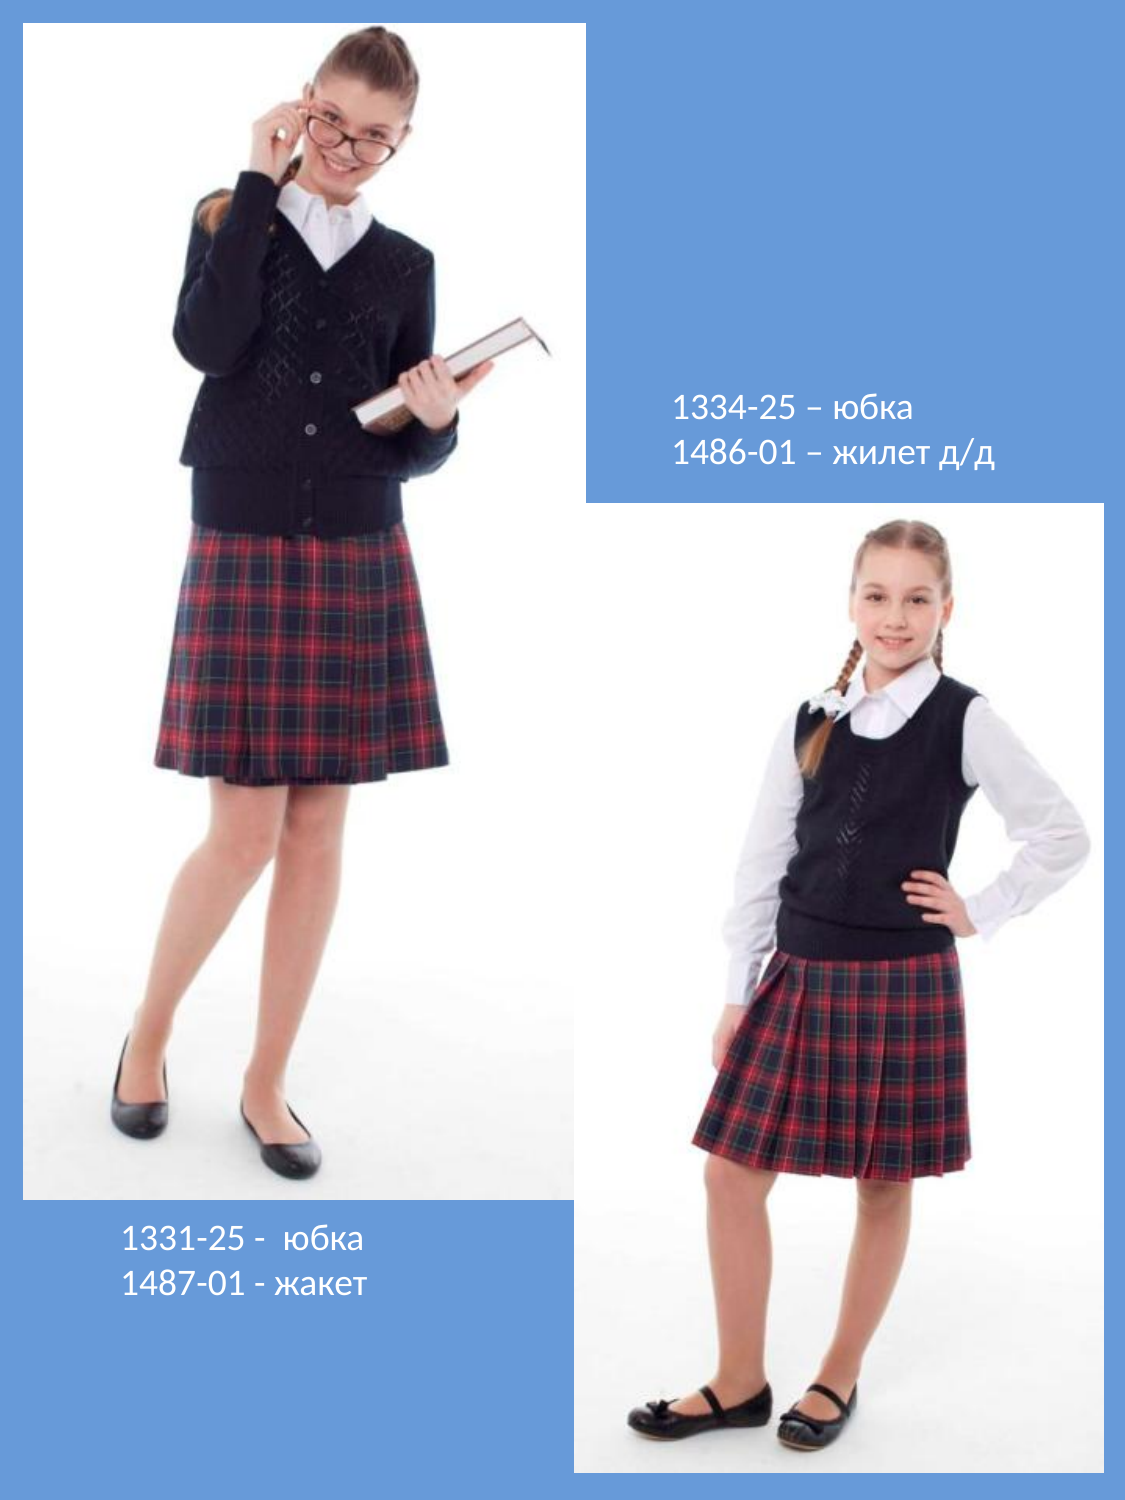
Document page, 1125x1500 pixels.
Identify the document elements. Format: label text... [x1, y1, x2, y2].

picture [23, 23, 1104, 1473]
text_box 1331-25 - юбка 1487-01 - жакет [105, 1066, 551, 1360]
text_box 1334-25 – юбка 1486-01 – жилет д/д [656, 257, 1102, 551]
